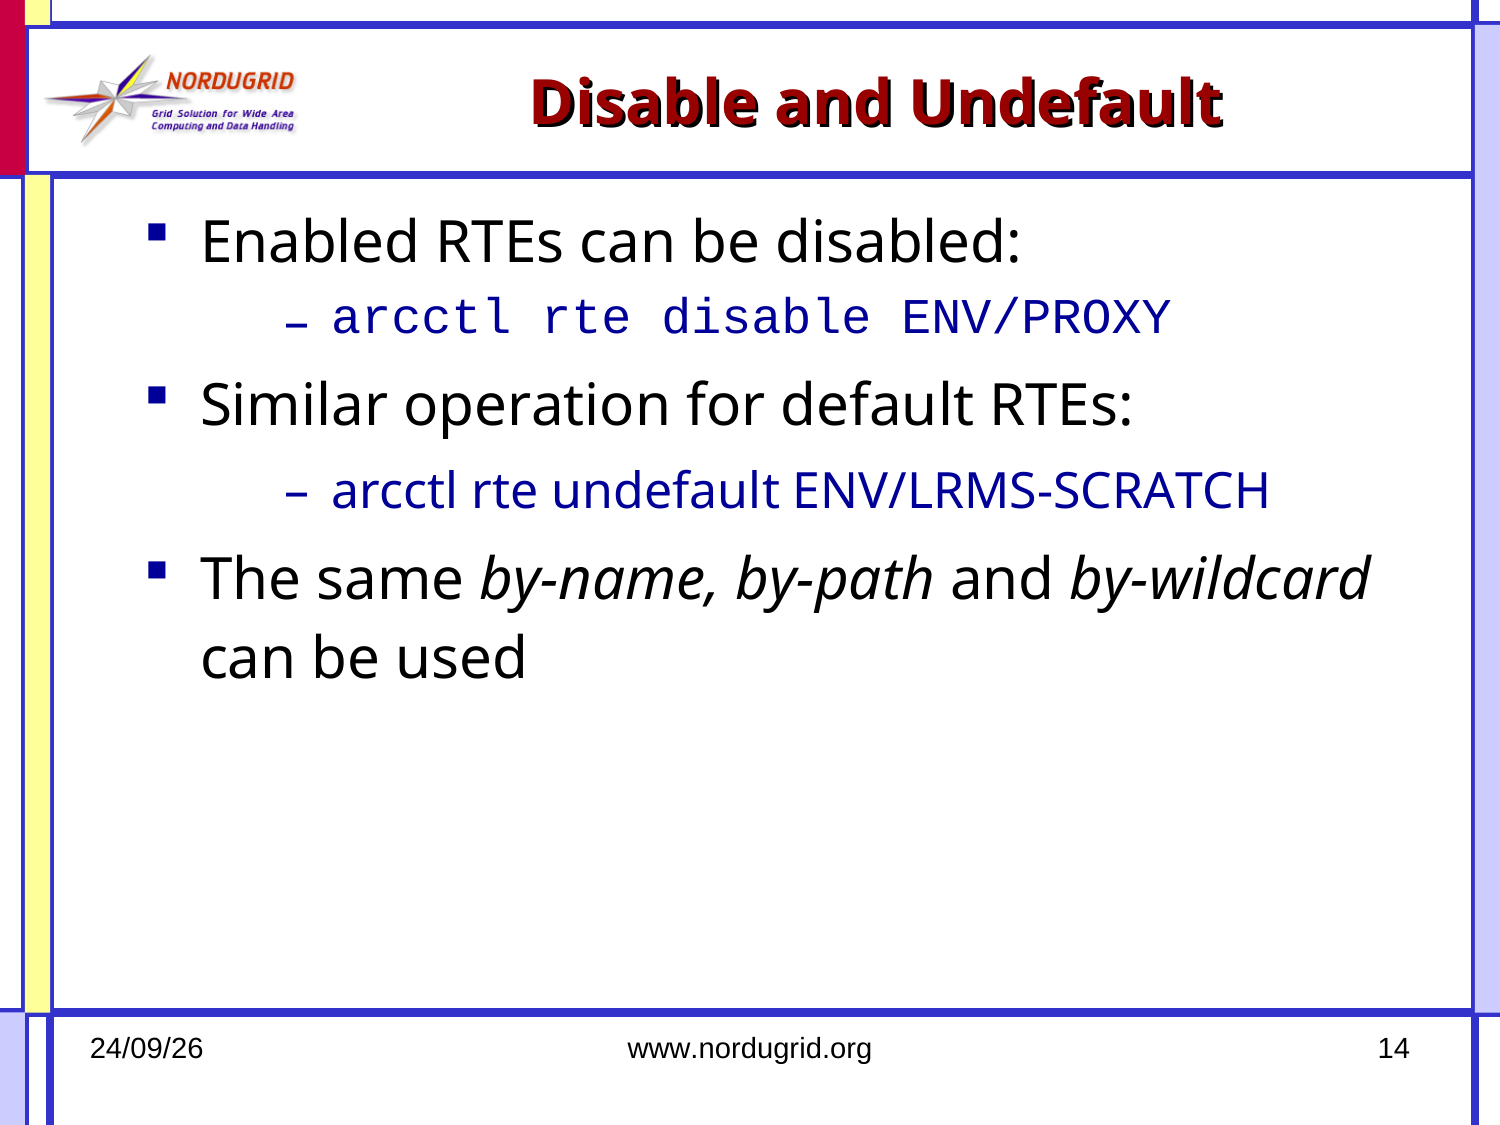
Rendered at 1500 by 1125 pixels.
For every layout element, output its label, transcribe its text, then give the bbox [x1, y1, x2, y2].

title Disable and Undefault [324, 17, 1428, 183]
picture [40, 49, 301, 148]
list Enabled RTEs can be disabled: arcctl rte disable ENV/PROXY Similar operation for default RTEs: arcctl rte undefault ENV/LRMS-SCRATCH The same by-name, by-path and by-wildcard can be used [87, 200, 1426, 853]
